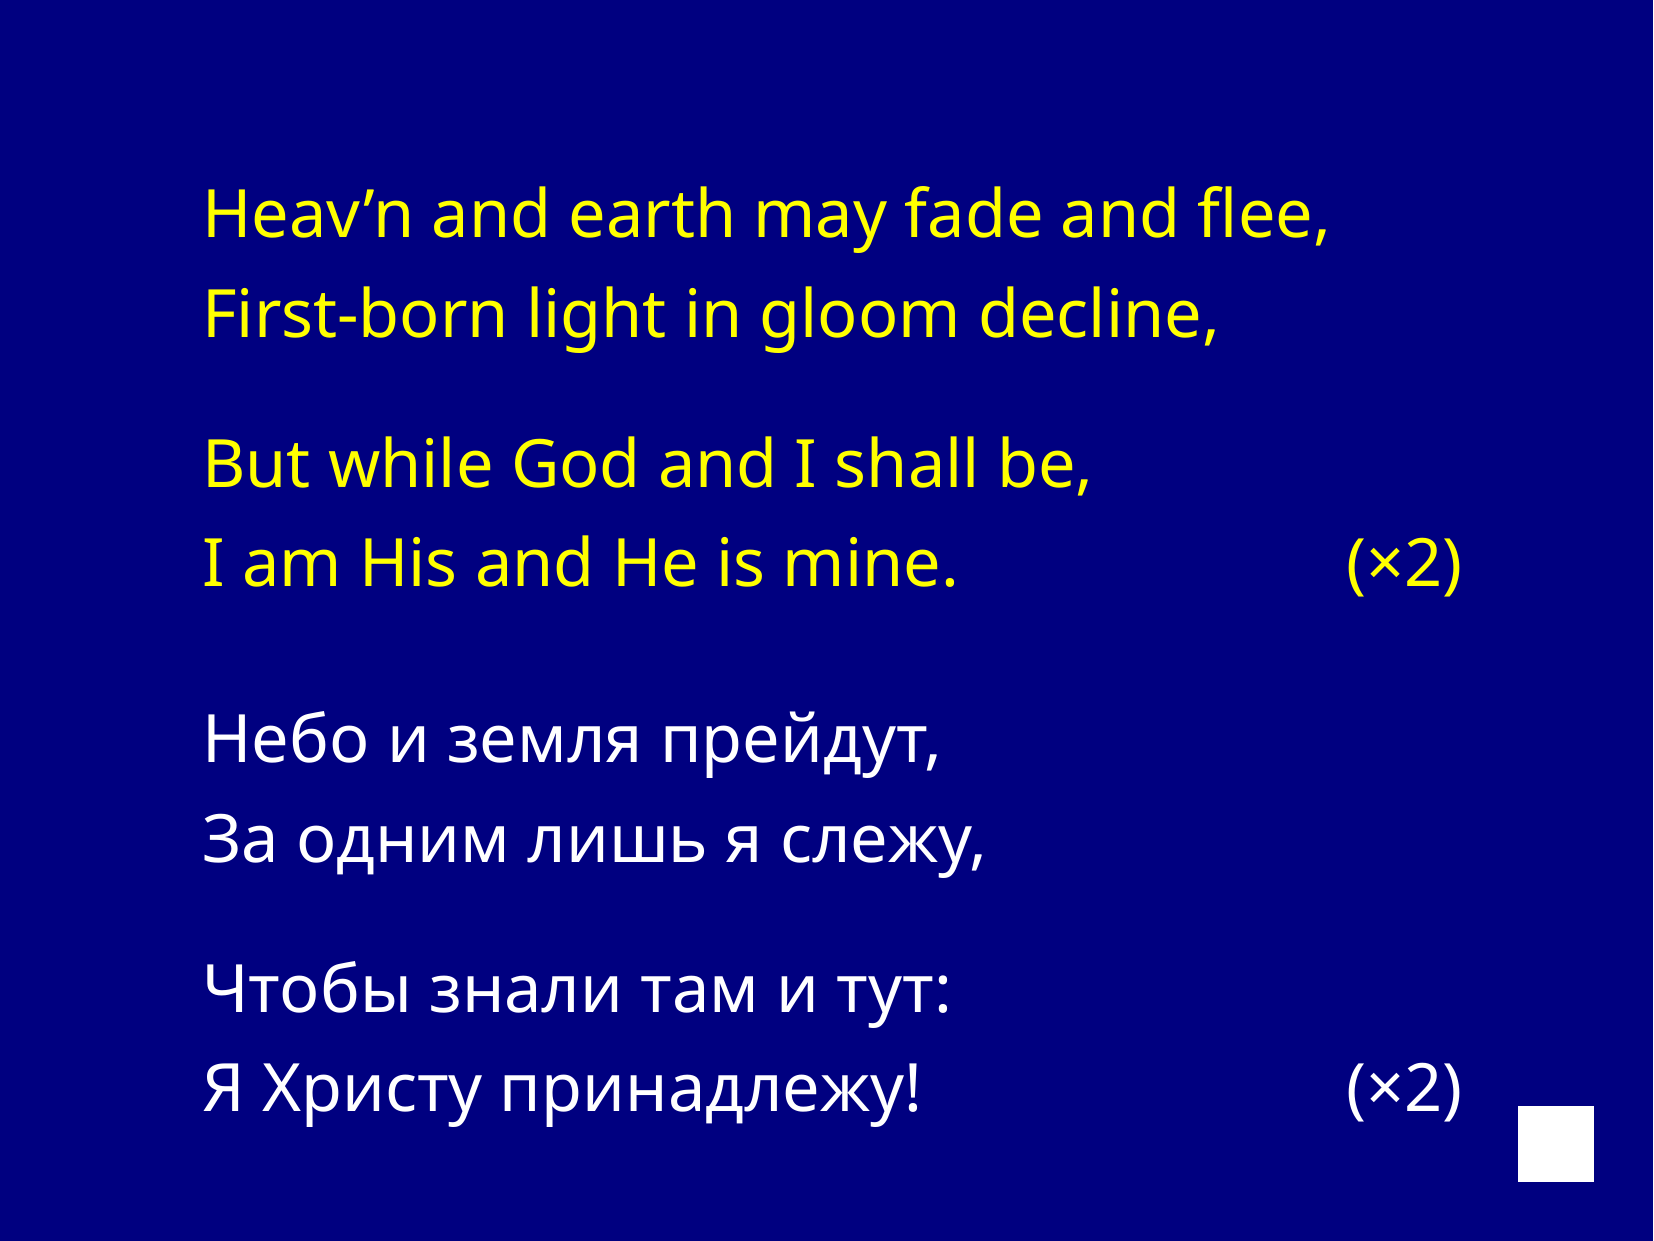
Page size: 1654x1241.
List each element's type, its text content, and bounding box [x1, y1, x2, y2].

text_box Heav’n and earth may fade and flee, First-born light in gloom decline, But while God and I shall be, I am His and He is mine. (×2) [75, 150, 1576, 638]
text_box Небо и земля прейдут, За одним лишь я слежу, Чтобы знали там и тут: Я Христу принадлежу! (×2) [75, 675, 1576, 1163]
text_box [1518, 1106, 1594, 1182]
